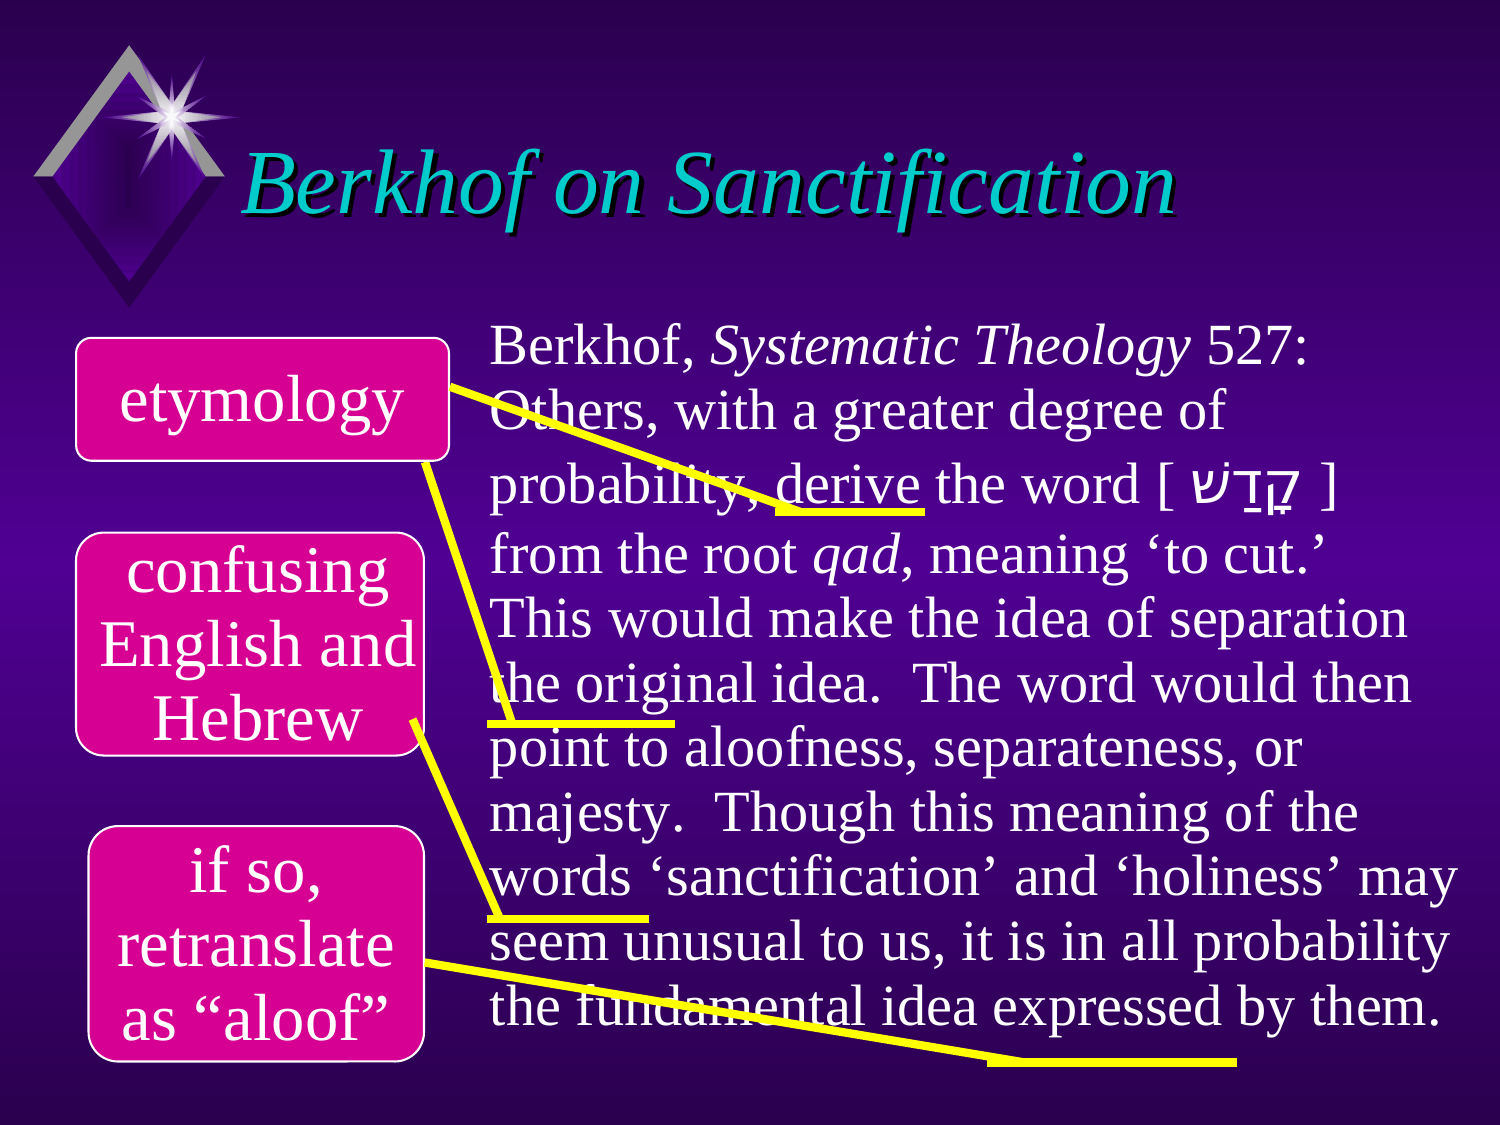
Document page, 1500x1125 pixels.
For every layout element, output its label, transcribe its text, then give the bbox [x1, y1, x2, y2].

title Berkhof on Sanctification [224, 78, 1388, 288]
text_box Berkhof, Systematic Theology 527: Others, with a greater degree of probability, derive the word [ קָדַשׁ ] from the root qad, meaning ‘to cut.’ This would make the idea of separation the original idea. The word would then point to aloofness, separateness, or majesty. Though this meaning of the words ‘sanctification’ and ‘holiness’ may seem unusual to us, it is in all probability the fundamental idea expressed by them. [474, 305, 1476, 1046]
text_box etymology [76, 337, 449, 461]
text_box Berkhof, Systematic Theology 527: Others, with a greater degree of probability, derive the word [ קָדַשׁ ] from the root qad, meaning ‘to cut.’ This would make the idea of separation the original idea. The word would then point to aloofness, separateness, or majesty. Though this meaning of the words ‘sanctification’ and ‘holiness’ may seem unusual to us, it is in all probability the fundamental idea expressed by them. [474, 976, 894, 1046]
text_box confusing English and Hebrew [76, 532, 424, 756]
text_box if so, retranslate as “aloof” [88, 826, 425, 1062]
